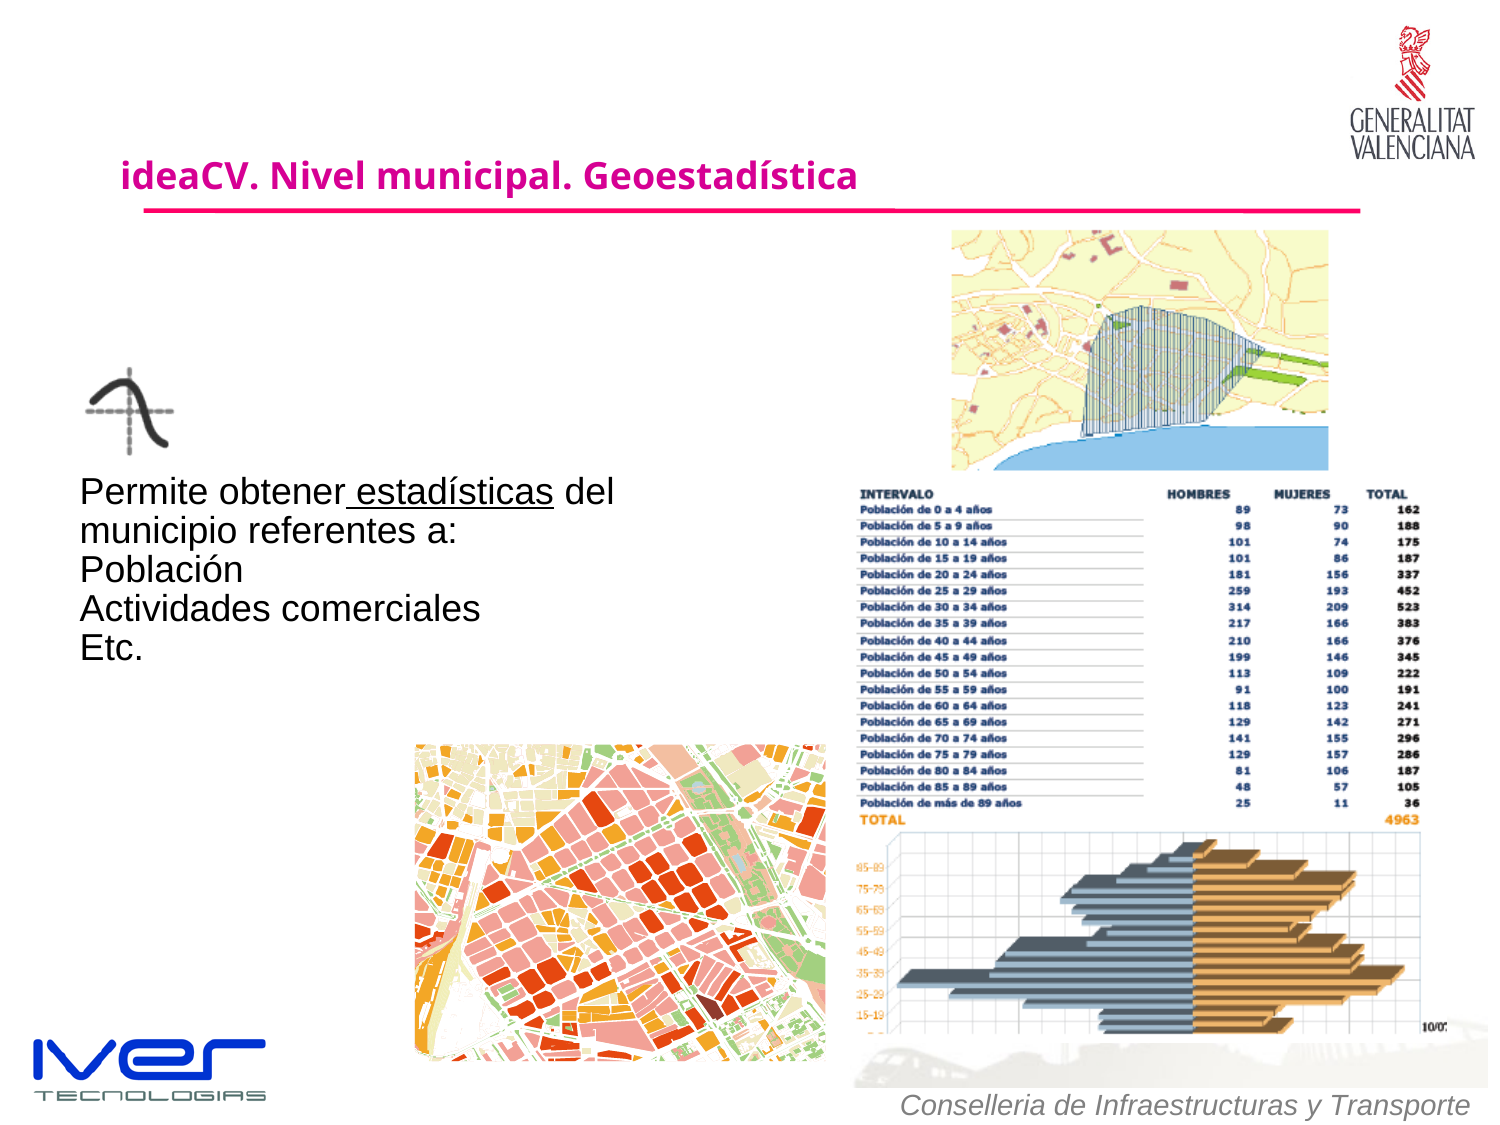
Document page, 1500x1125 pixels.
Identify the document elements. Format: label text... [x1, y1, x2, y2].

text_box Permite obtener estadísticas del municipio referentes a: Población Actividades comerciales Etc. [64, 465, 685, 677]
picture [82, 364, 177, 459]
picture [1349, 24, 1476, 160]
text_box ideaCV. Nivel municipal. Geoestadística [105, 135, 875, 209]
chart [413, 743, 827, 1063]
picture [835, 220, 1488, 1088]
picture [29, 1033, 266, 1113]
